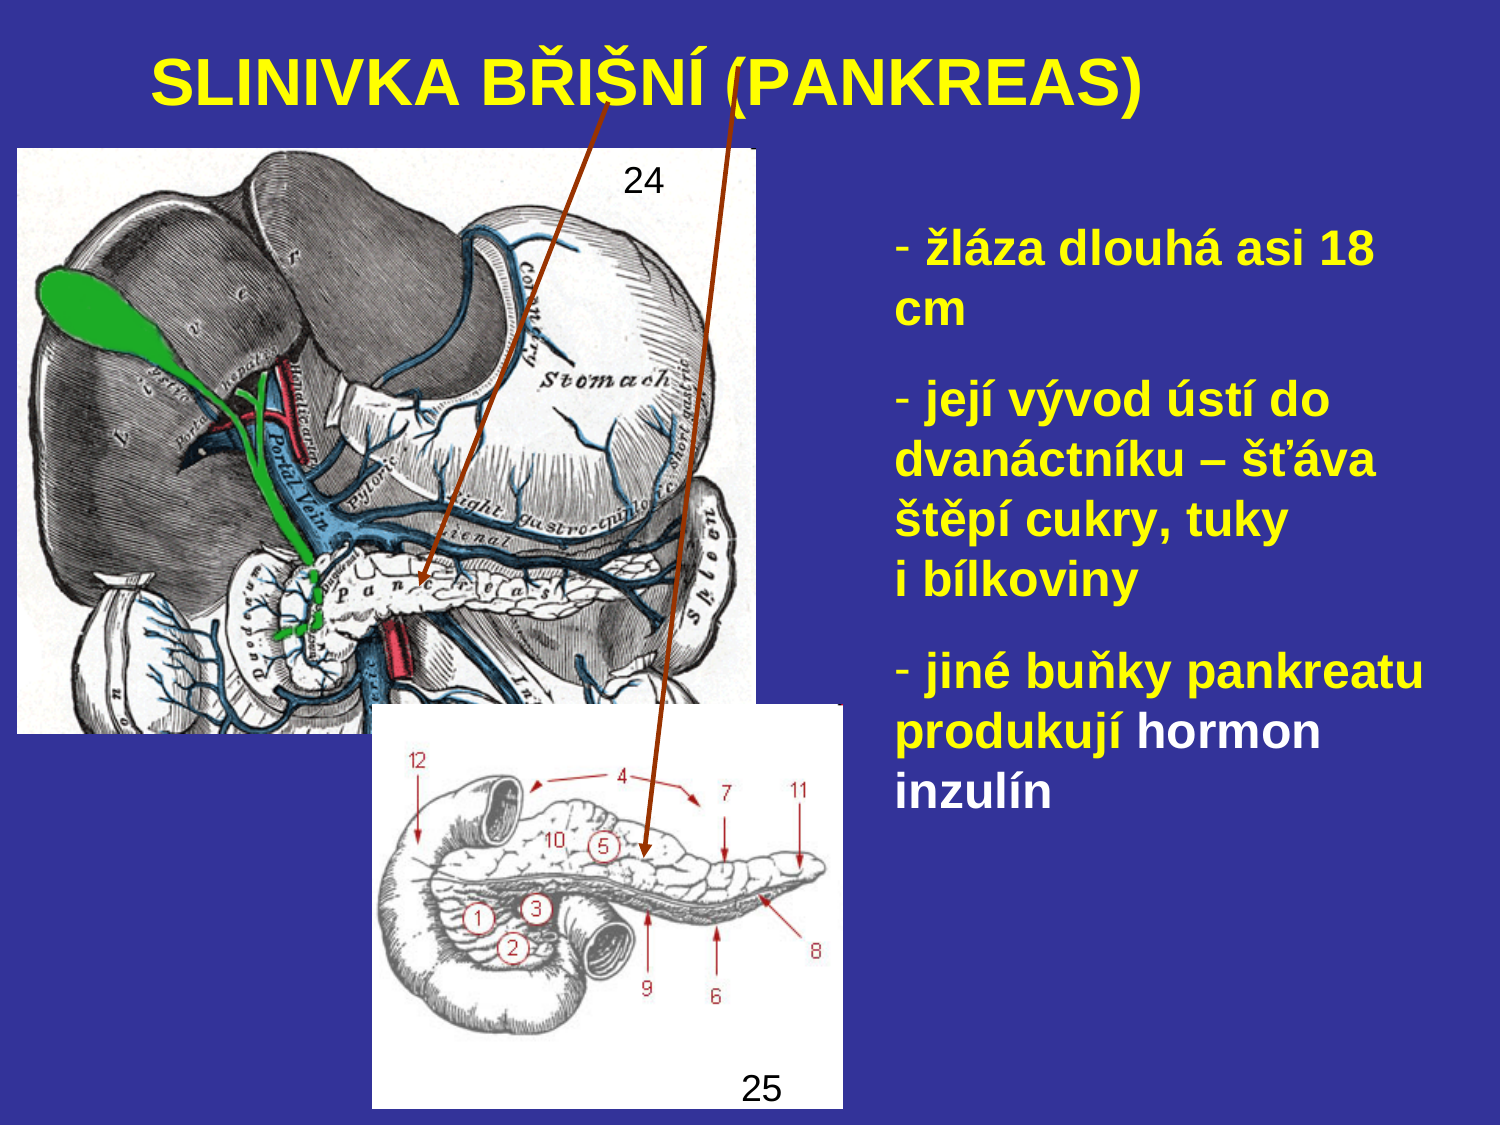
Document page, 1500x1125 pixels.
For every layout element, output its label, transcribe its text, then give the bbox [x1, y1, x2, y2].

text_box SLINIVKA BŘIŠNÍ (PANKREAS) [135, 30, 1377, 127]
picture [17, 148, 843, 1109]
text_box žláza dlouhá asi 18 cm její vývod ústí do dvanáctníku – šťáva štěpí cukry, tuky i bílkoviny jiné buňky pankreatu produkují hormon inzulín [879, 207, 1459, 826]
text_box 24 [608, 148, 768, 210]
text_box 25 [726, 1056, 821, 1118]
